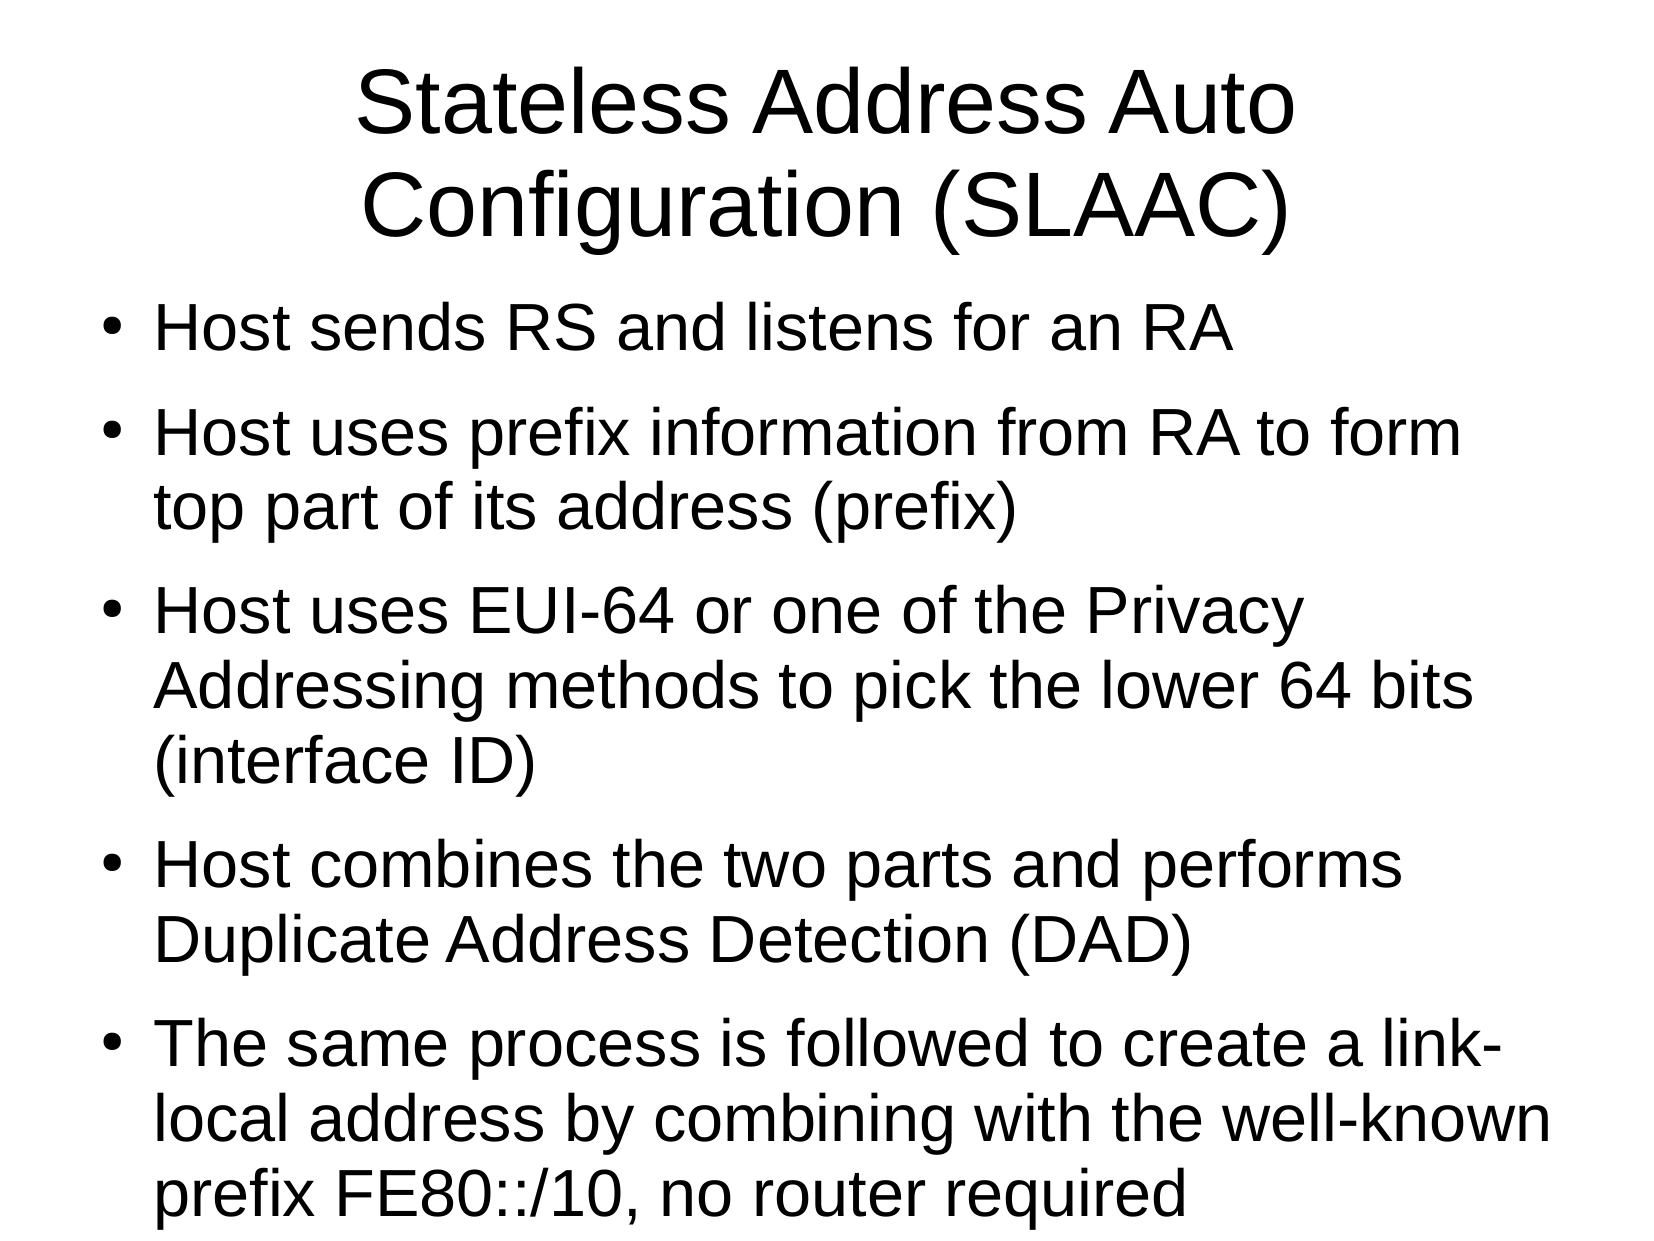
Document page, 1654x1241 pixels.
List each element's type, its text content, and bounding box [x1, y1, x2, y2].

title Stateless Address Auto Configuration (SLAAC) [82, 50, 1571, 256]
list Host sends RS and listens for an RA Host uses prefix information from RA to form top part of its address (prefix) Host uses EUI-64 or one of the Privacy Addressing methods to pick the lower 64 bits (interface ID) Host combines the two parts and performs Duplicate Address Detection (DAD) The same process is followed to create a link-local address by combining with the well-known prefix FE80::/10, no router required [82, 290, 1571, 1231]
